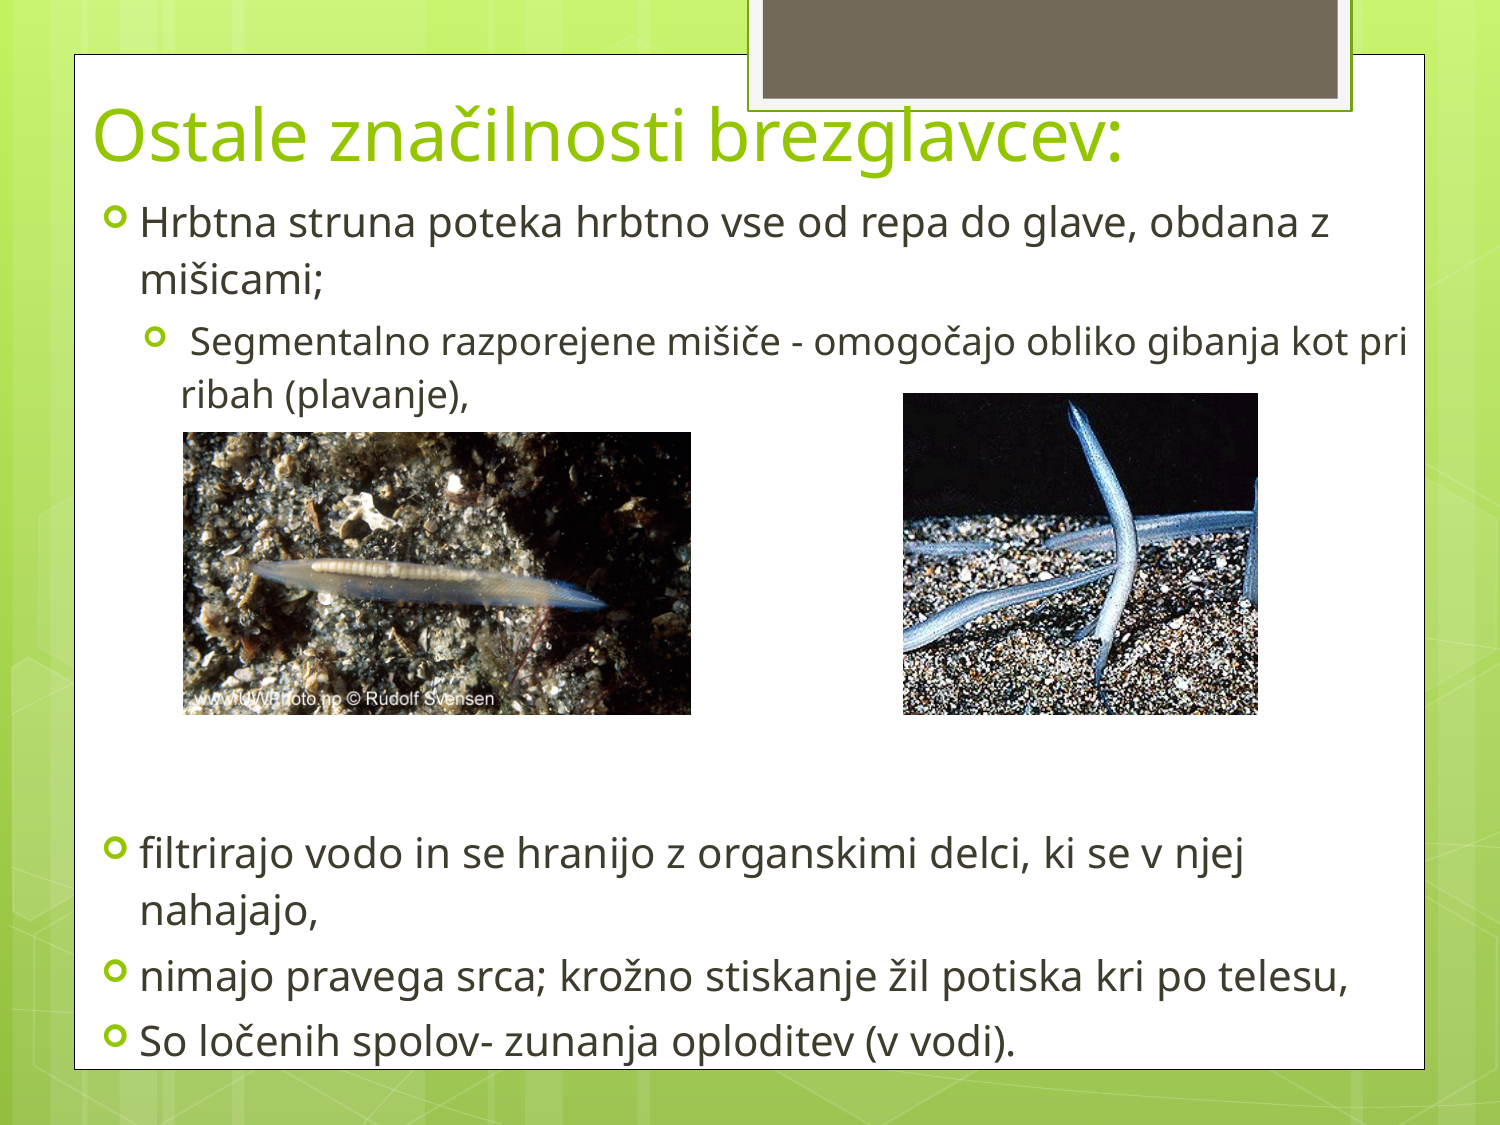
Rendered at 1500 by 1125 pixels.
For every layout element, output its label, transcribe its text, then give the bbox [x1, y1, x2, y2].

list Hrbtna struna poteka hrbtno vse od repa do glave, obdana z mišicami; Segmentalno razporejene mišiče - omogočajo obliko gibanja kot pri ribah (plavanje), filtrirajo vodo in se hranijo z organskimi delci, ki se v njej nahajajo, nimajo pravega srca; krožno stiskanje žil potiska kri po telesu, So ločenih spolov- zunanja oploditev (v vodi). [76, 184, 1436, 1083]
picture [903, 393, 1258, 715]
title Ostale značilnosti brezglavcev: [76, 2, 1230, 184]
picture [183, 432, 691, 715]
